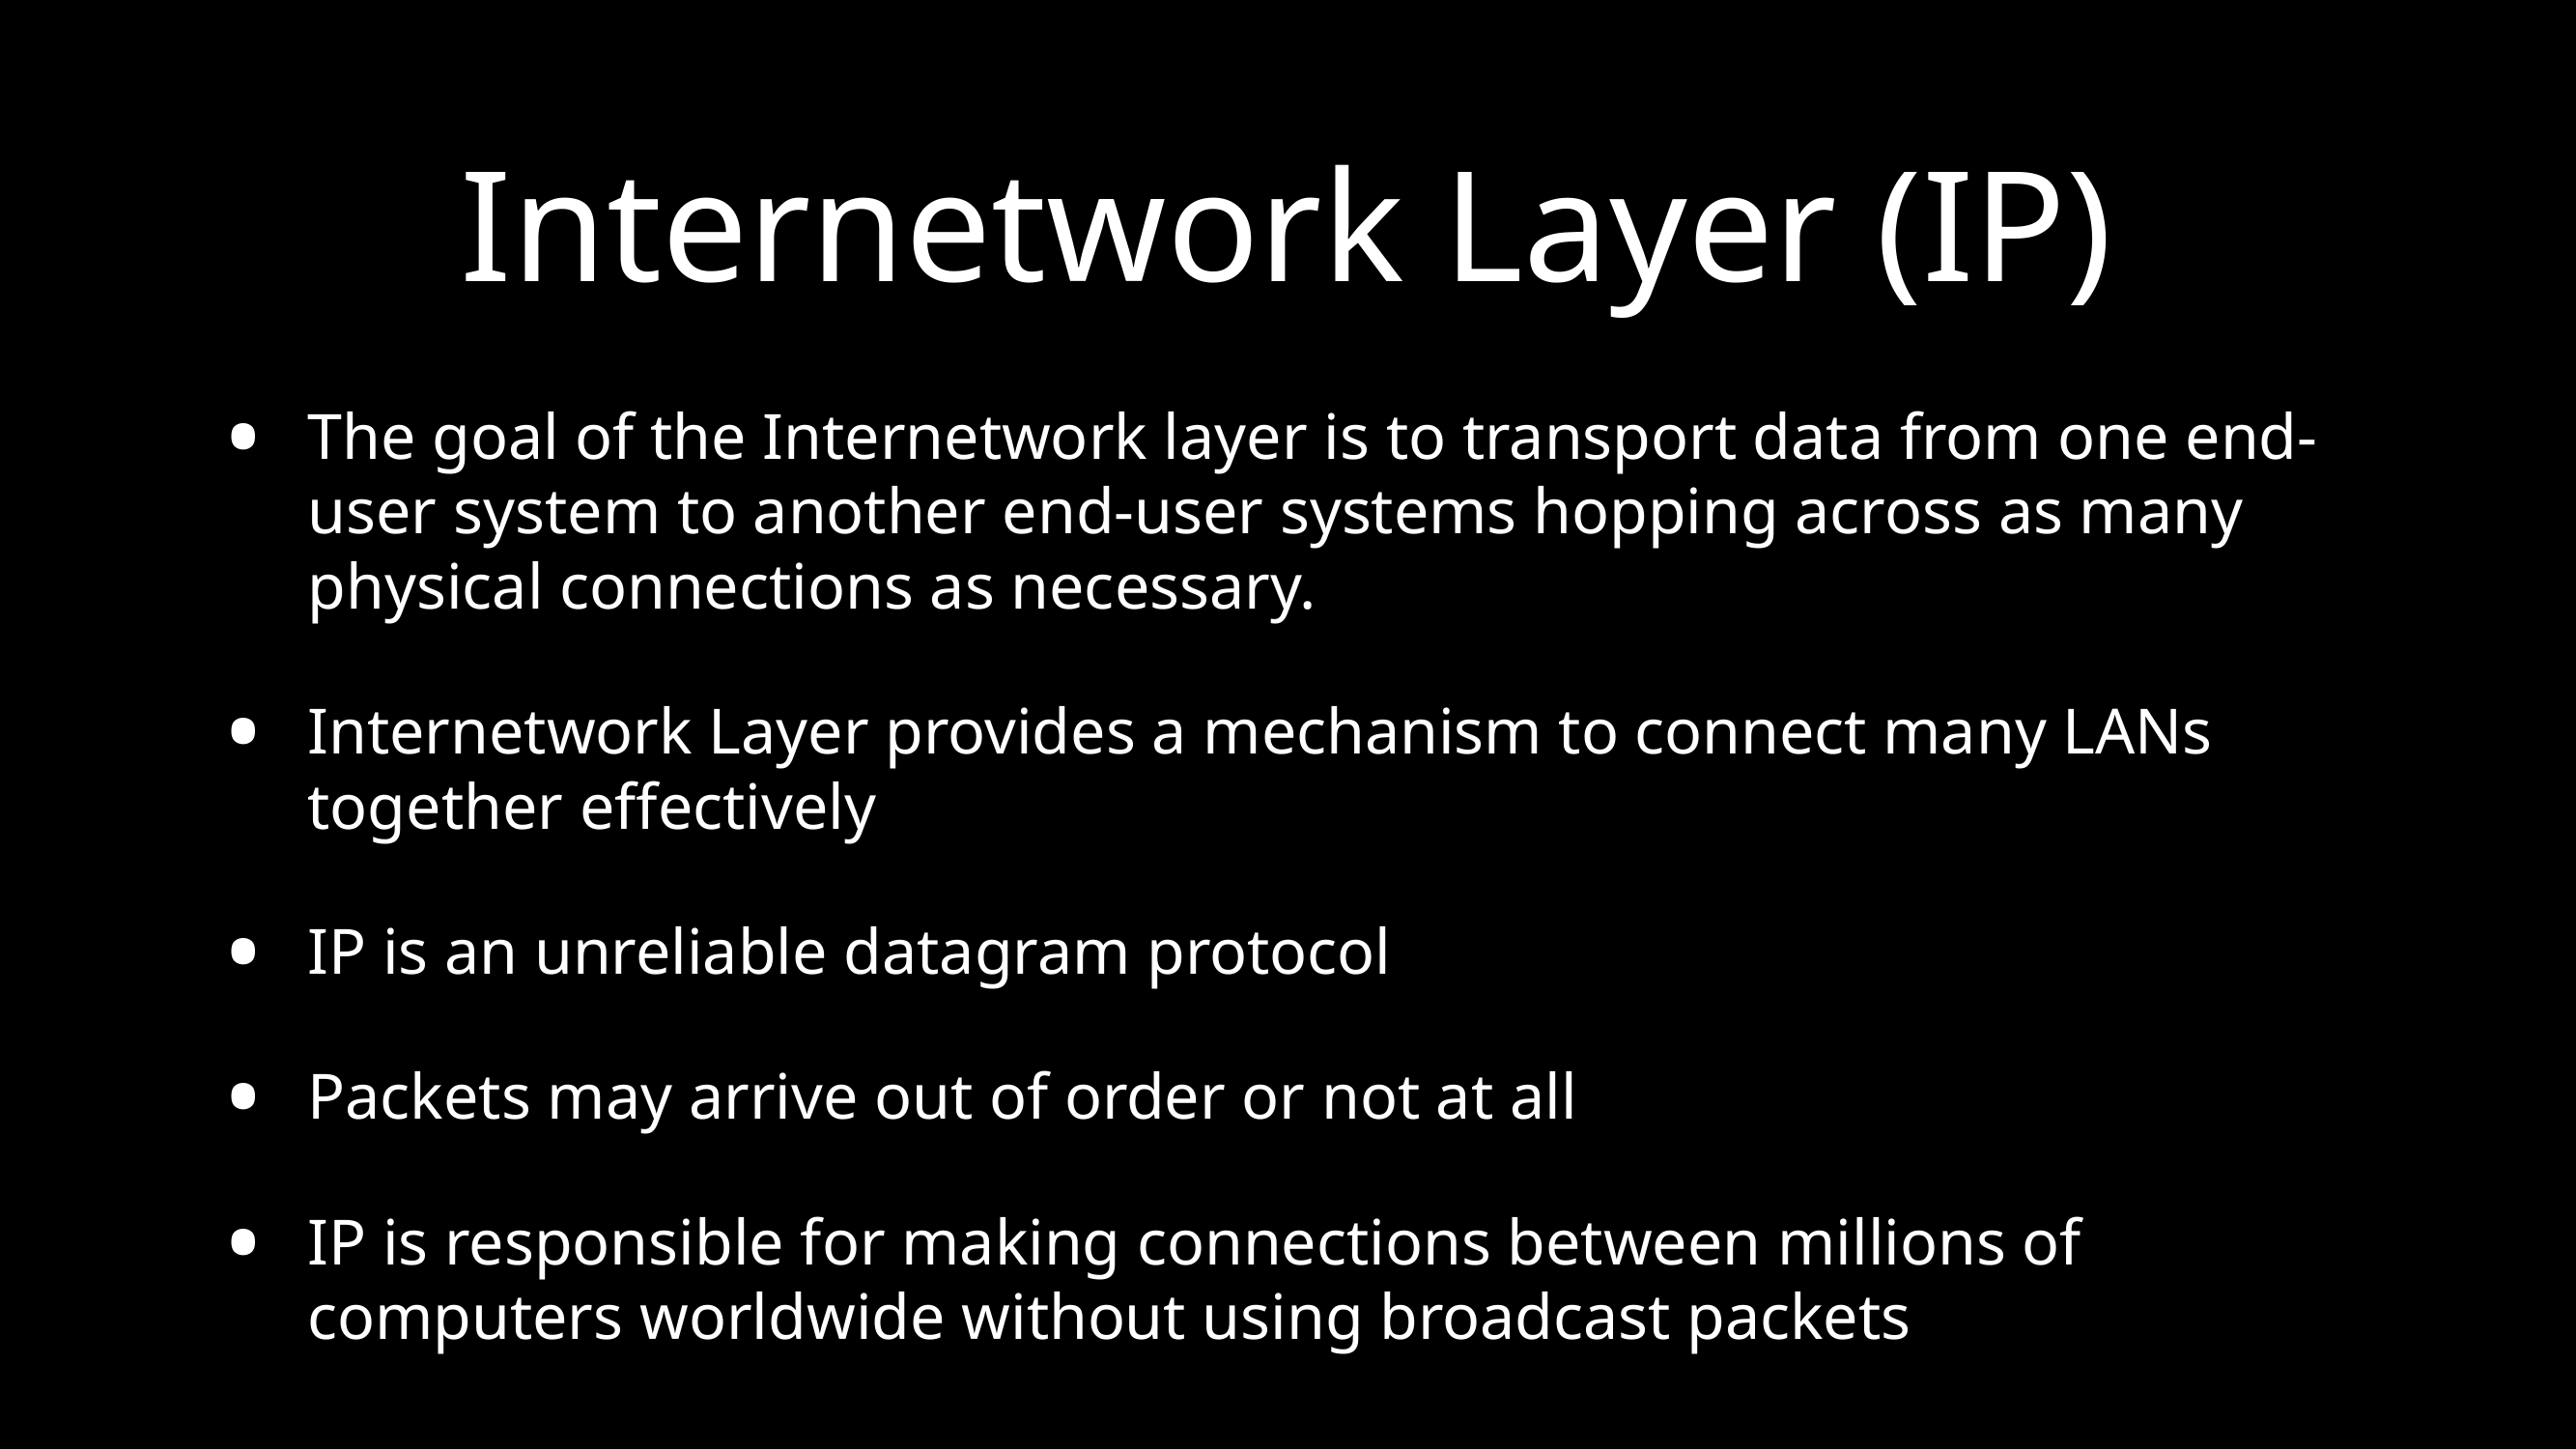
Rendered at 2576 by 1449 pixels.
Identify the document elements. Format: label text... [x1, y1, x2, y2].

title Internetwork Layer (IP) [183, 38, 2392, 390]
list The goal of the Internetwork layer is to transport data from one end-user system to another end-user systems hopping across as many physical connections as necessary. Internetwork Layer provides a mechanism to connect many LANs together effectively IP is an unreliable datagram protocol Packets may arrive out of order or not at all IP is responsible for making connections between millions of computers worldwide without using broadcast packets [183, 390, 2392, 1358]
